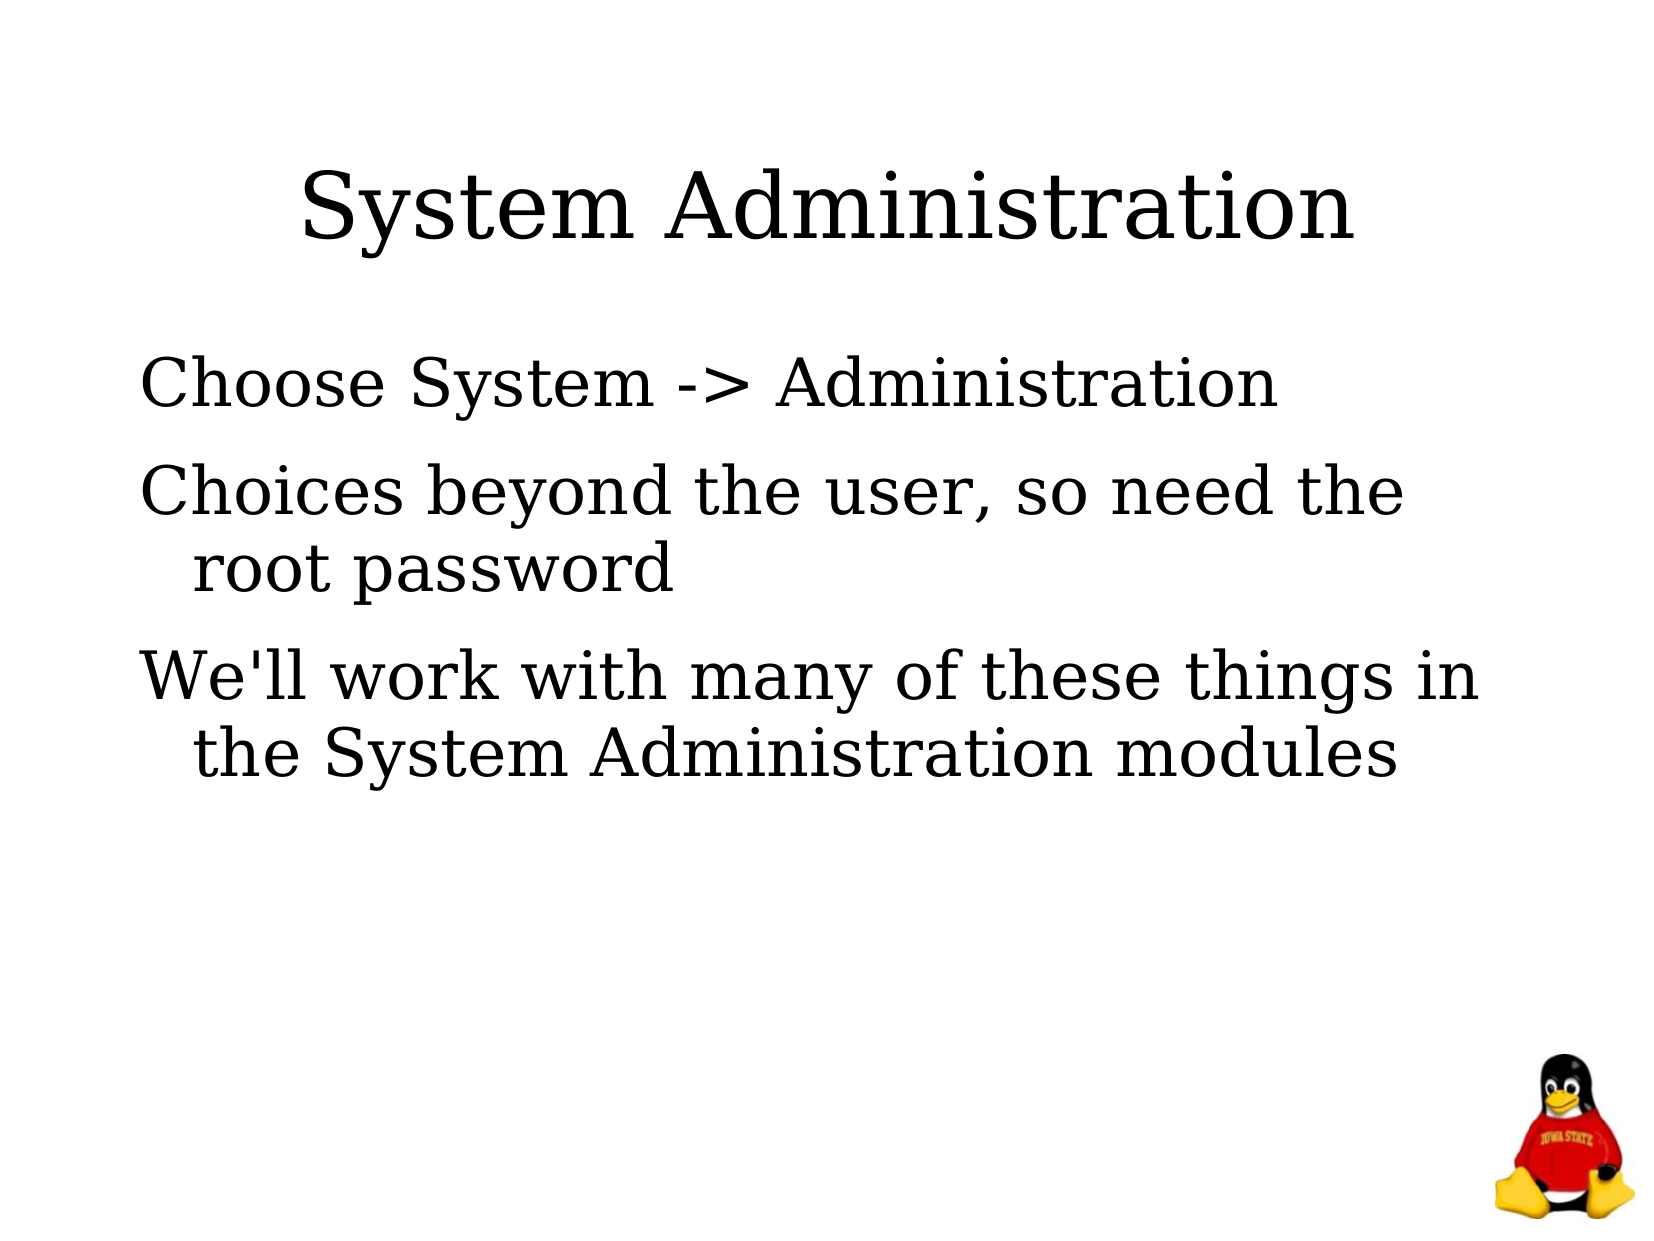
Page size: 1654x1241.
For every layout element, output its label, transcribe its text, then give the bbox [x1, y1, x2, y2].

title System Administration [121, 102, 1534, 311]
picture [1495, 1054, 1635, 1219]
list Choose System -> Administration Choices beyond the user, so need the root password We'll work with many of these things in the System Administration modules [121, 344, 1534, 1127]
